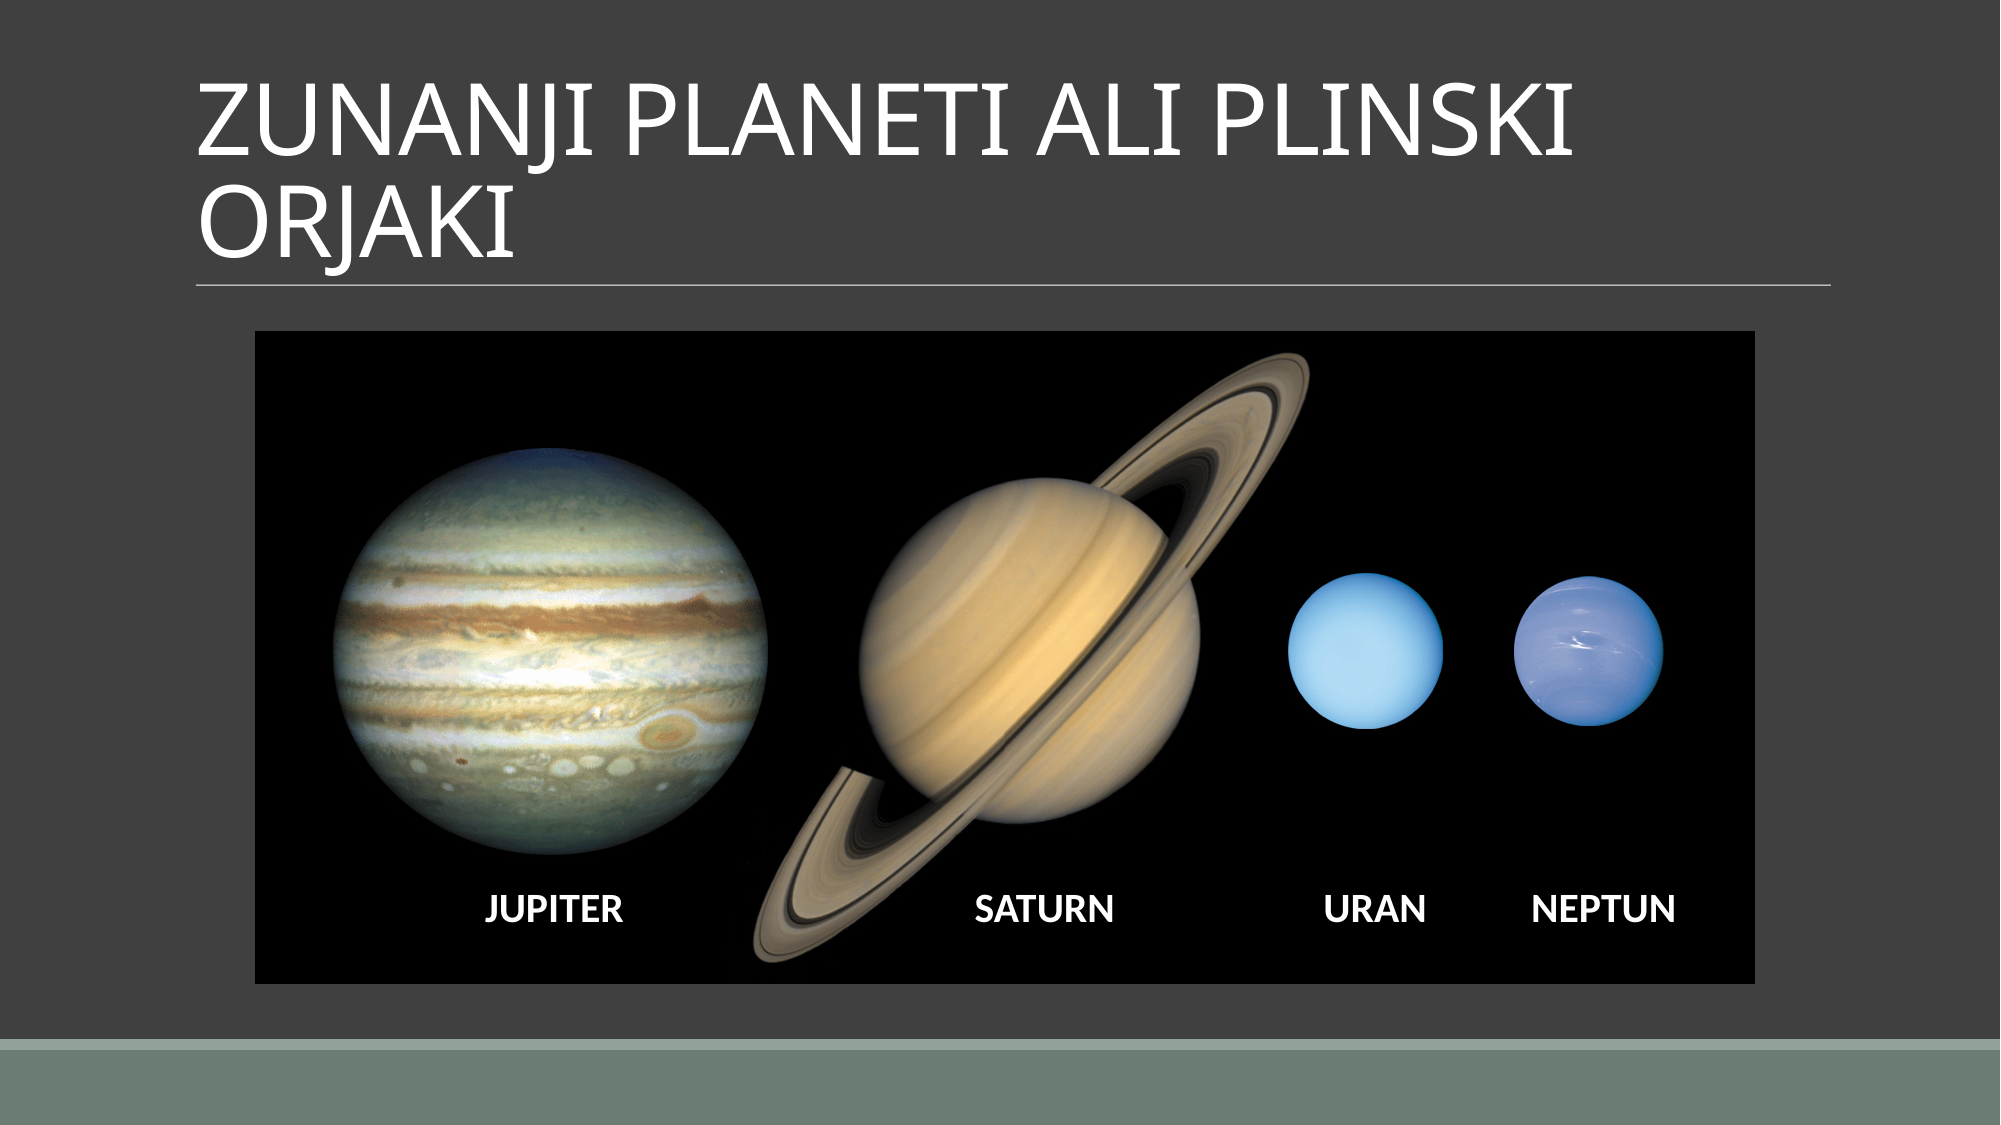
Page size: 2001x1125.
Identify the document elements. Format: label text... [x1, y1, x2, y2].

picture [255, 331, 1755, 984]
text_box JUPITER SATURN URAN NEPTUN [289, 873, 1721, 938]
title ZUNANJI PLANETI ALI PLINSKI ORJAKI [180, 47, 1830, 285]
